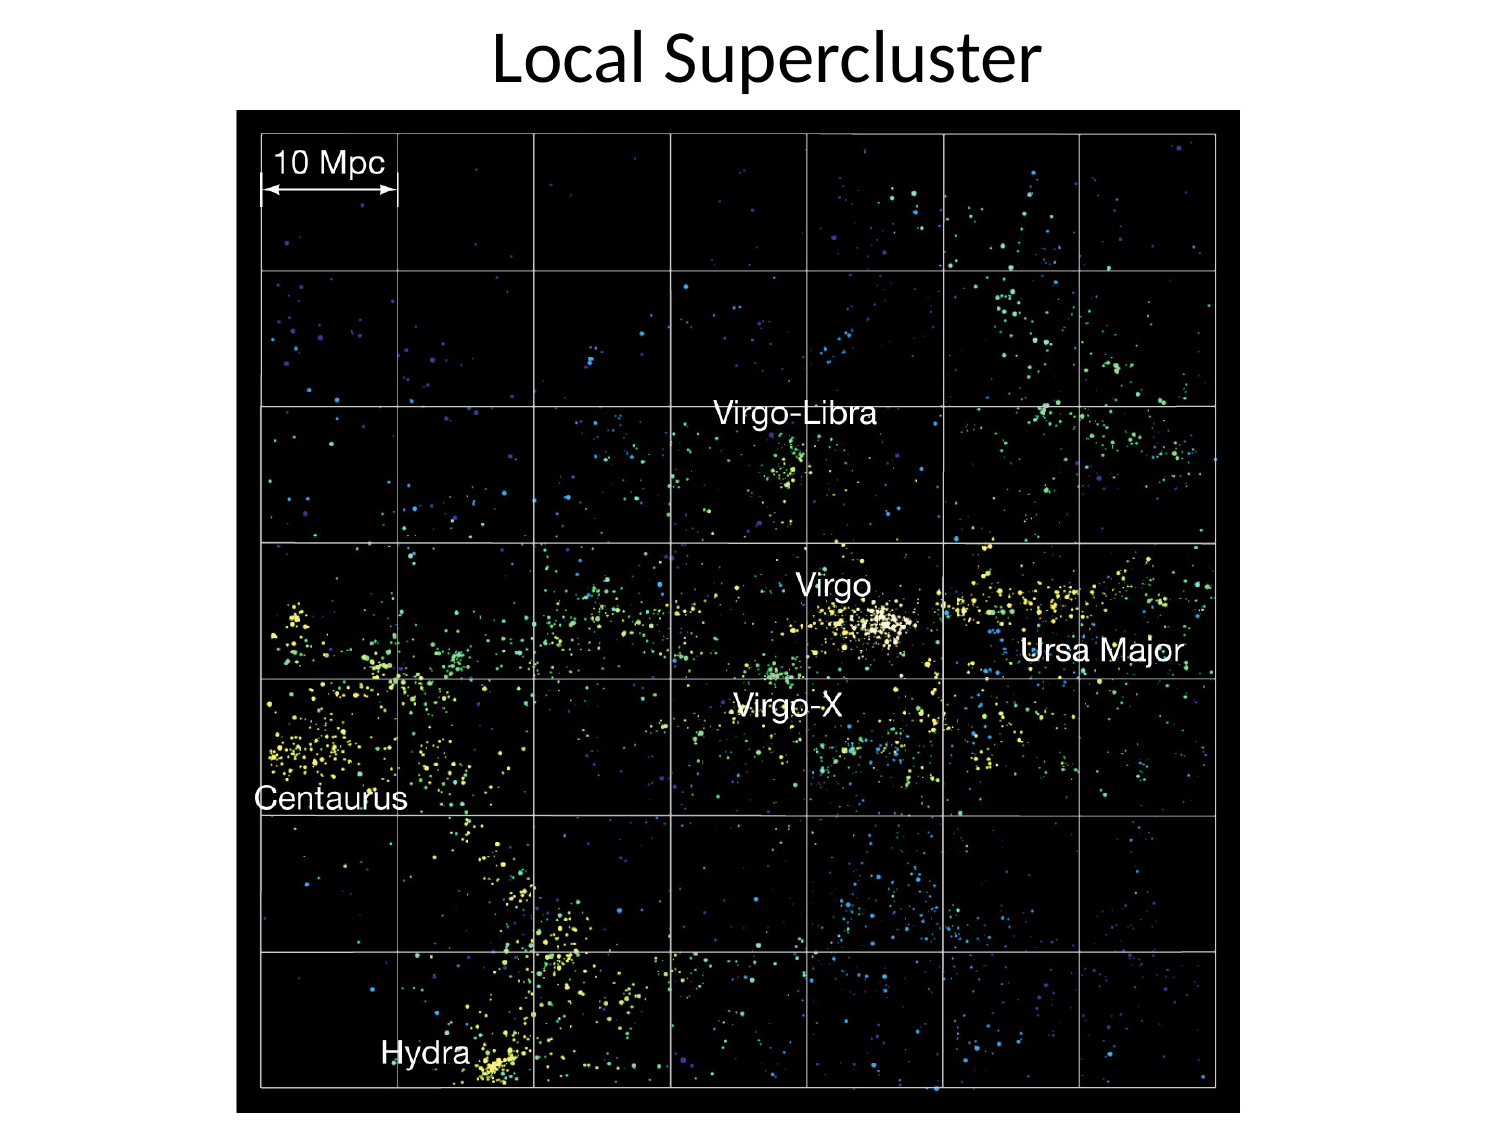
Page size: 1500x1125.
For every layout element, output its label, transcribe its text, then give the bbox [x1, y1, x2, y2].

picture [225, 105, 1251, 1121]
text_box Local Supercluster [160, 0, 1376, 105]
